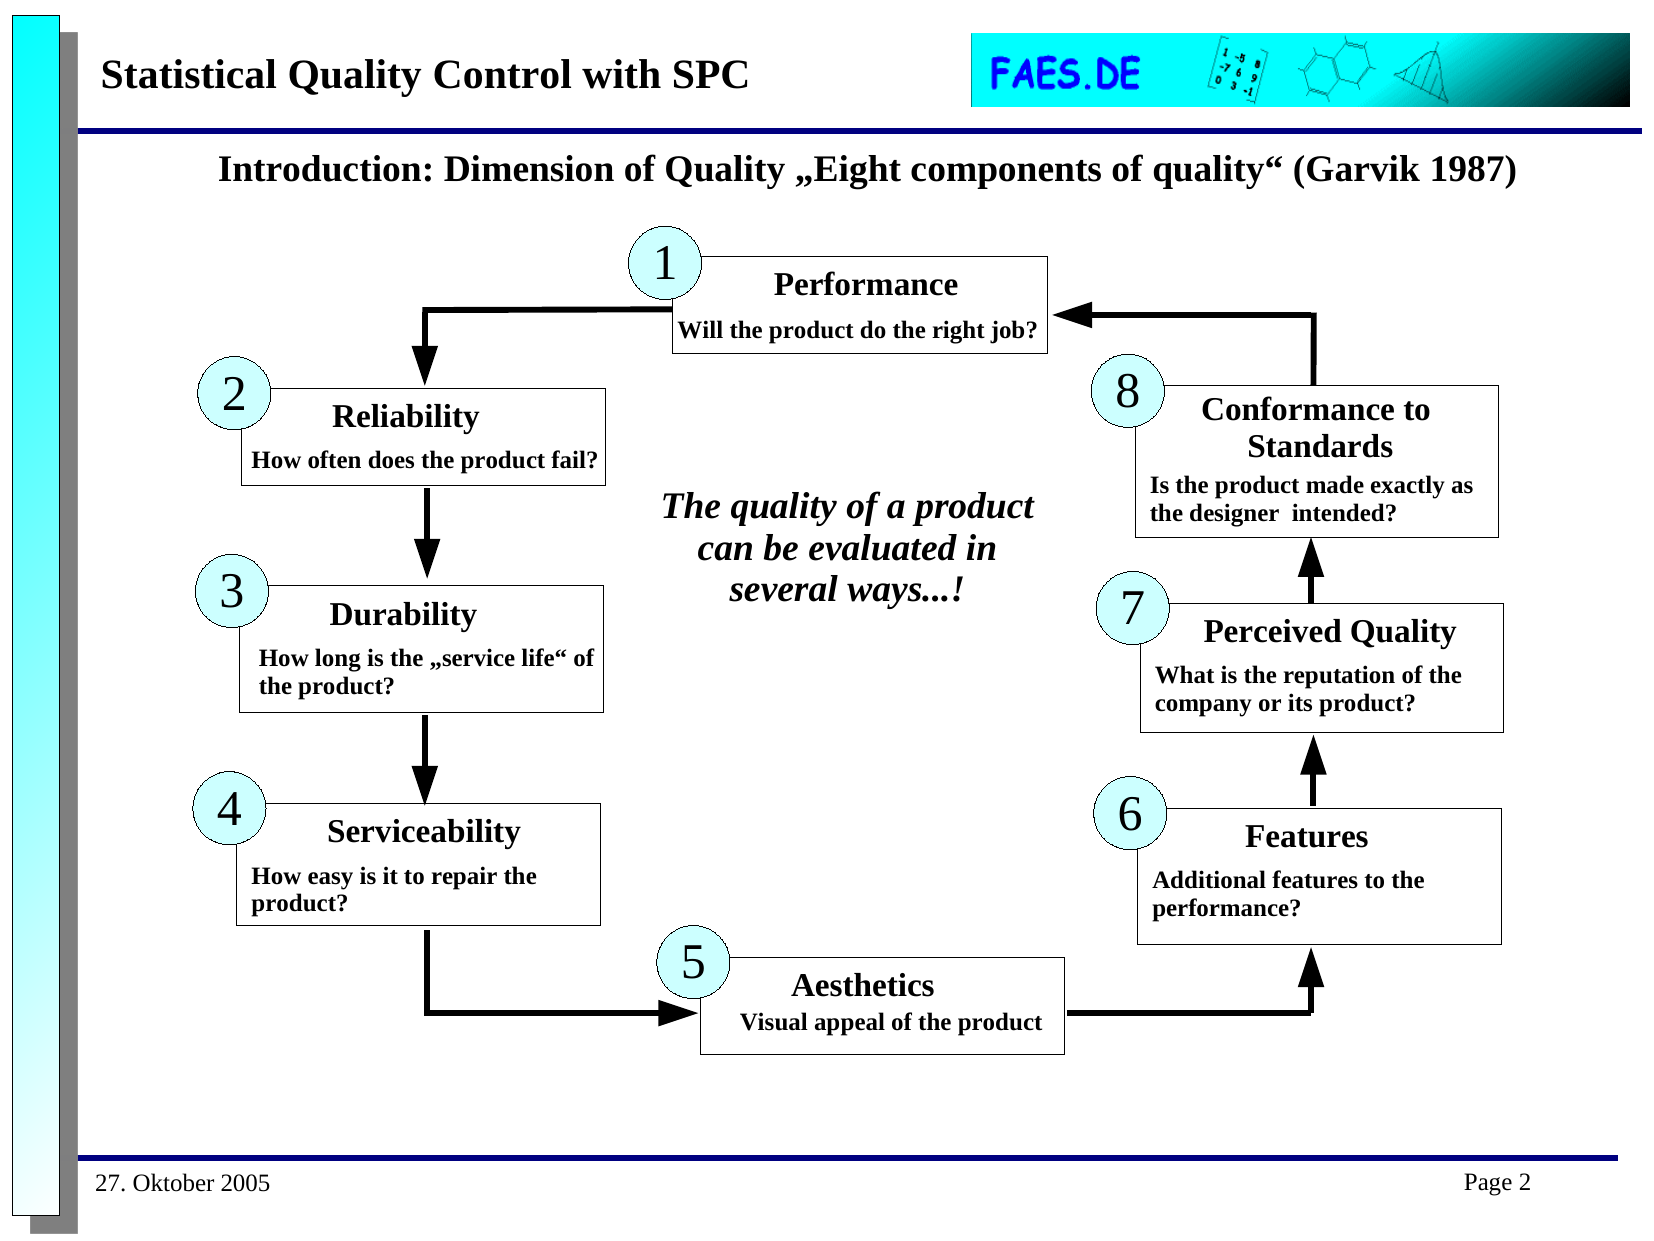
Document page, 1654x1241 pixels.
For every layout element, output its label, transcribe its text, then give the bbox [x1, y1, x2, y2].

text_box 5 [656, 925, 730, 999]
text_box 3 [195, 554, 269, 628]
text_box Reliability [332, 397, 481, 436]
picture [971, 33, 1630, 108]
text_box 2 [197, 356, 271, 430]
text_box 7 [1096, 571, 1170, 645]
text_box [12, 15, 60, 1216]
text_box Conformance to Standards [1201, 390, 1440, 467]
text_box What is the reputation of the company or its product? [1154, 661, 1469, 722]
text_box How often does the product fail? [251, 446, 601, 477]
text_box How easy is it to repair the product? [251, 861, 538, 922]
text_box Perceived Quality [1203, 612, 1458, 651]
text_box Page <Nummer> [1463, 1167, 1636, 1207]
text_box 4 [192, 771, 267, 845]
text_box Introduction: Dimension of Quality „Eight components of quality“ (Garvik 1987) [100, 147, 1636, 192]
text_box Aesthetics [791, 966, 936, 1005]
text_box 8 [1091, 354, 1165, 428]
text_box Visual appeal of the product [739, 1008, 1044, 1039]
text_box Is the product made exactly as the designer intended? [1149, 471, 1474, 531]
text_box The quality of a product can be evaluated in several ways...! [641, 485, 1054, 617]
text_box October 27, 2005 [95, 1168, 271, 1205]
text_box Statistical Quality Control with SPC [100, 51, 810, 100]
text_box Durability [329, 595, 552, 634]
text_box Will the product do the right job? [677, 316, 1039, 347]
text_box Features [1245, 817, 1370, 856]
text_box 1 [628, 226, 702, 300]
text_box Performance [773, 266, 959, 304]
text_box How long is the „service life“ of the product? [258, 644, 596, 704]
text_box Additional features to the performance? [1152, 866, 1432, 927]
text_box Serviceability [327, 813, 522, 851]
text_box 6 [1093, 776, 1167, 850]
